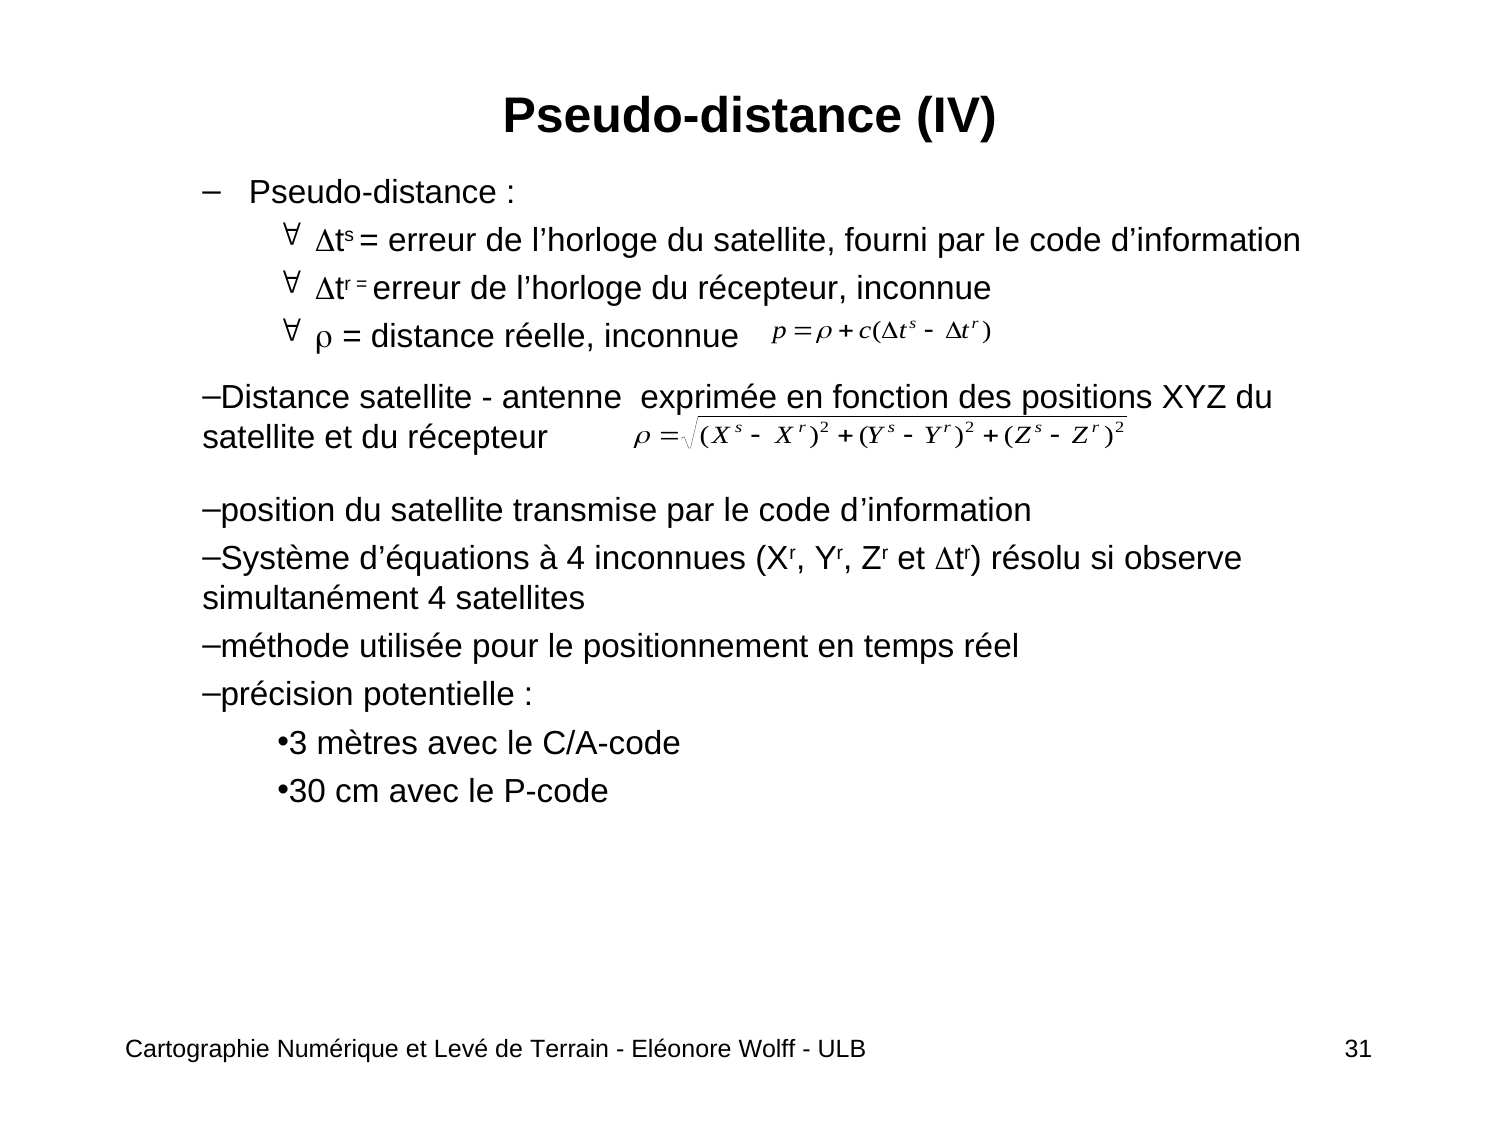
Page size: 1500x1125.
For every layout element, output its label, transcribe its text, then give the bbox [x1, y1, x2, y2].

picture [765, 311, 1007, 358]
list Pseudo-distance : ts = erreur de l’horloge du satellite, fourni par le code d’information tr = erreur de l’horloge du récepteur, inconnue  = distance réelle, inconnue [112, 162, 1388, 1013]
text_box Distance satellite - antenne exprimée en fonction des positions XYZ du satellite et du récepteur [112, 367, 1368, 464]
text_box Cartographie Numérique et Levé de Terrain - Eléonore Wolff - ULB [110, 1024, 1271, 1100]
title Pseudo-distance (IV)‏ [112, 68, 1388, 157]
text_box position du satellite transmise par le code d’information Système d’équations à 4 inconnues (Xr, Yr, Zr et tr) résolu si observe simultanément 4 satellites méthode utilisée pour le positionnement en temps réel précision potentielle : 3 mètres avec le C/A-code 30 cm avec le P-code [112, 480, 1364, 957]
text_box <number> [1279, 1024, 1388, 1100]
